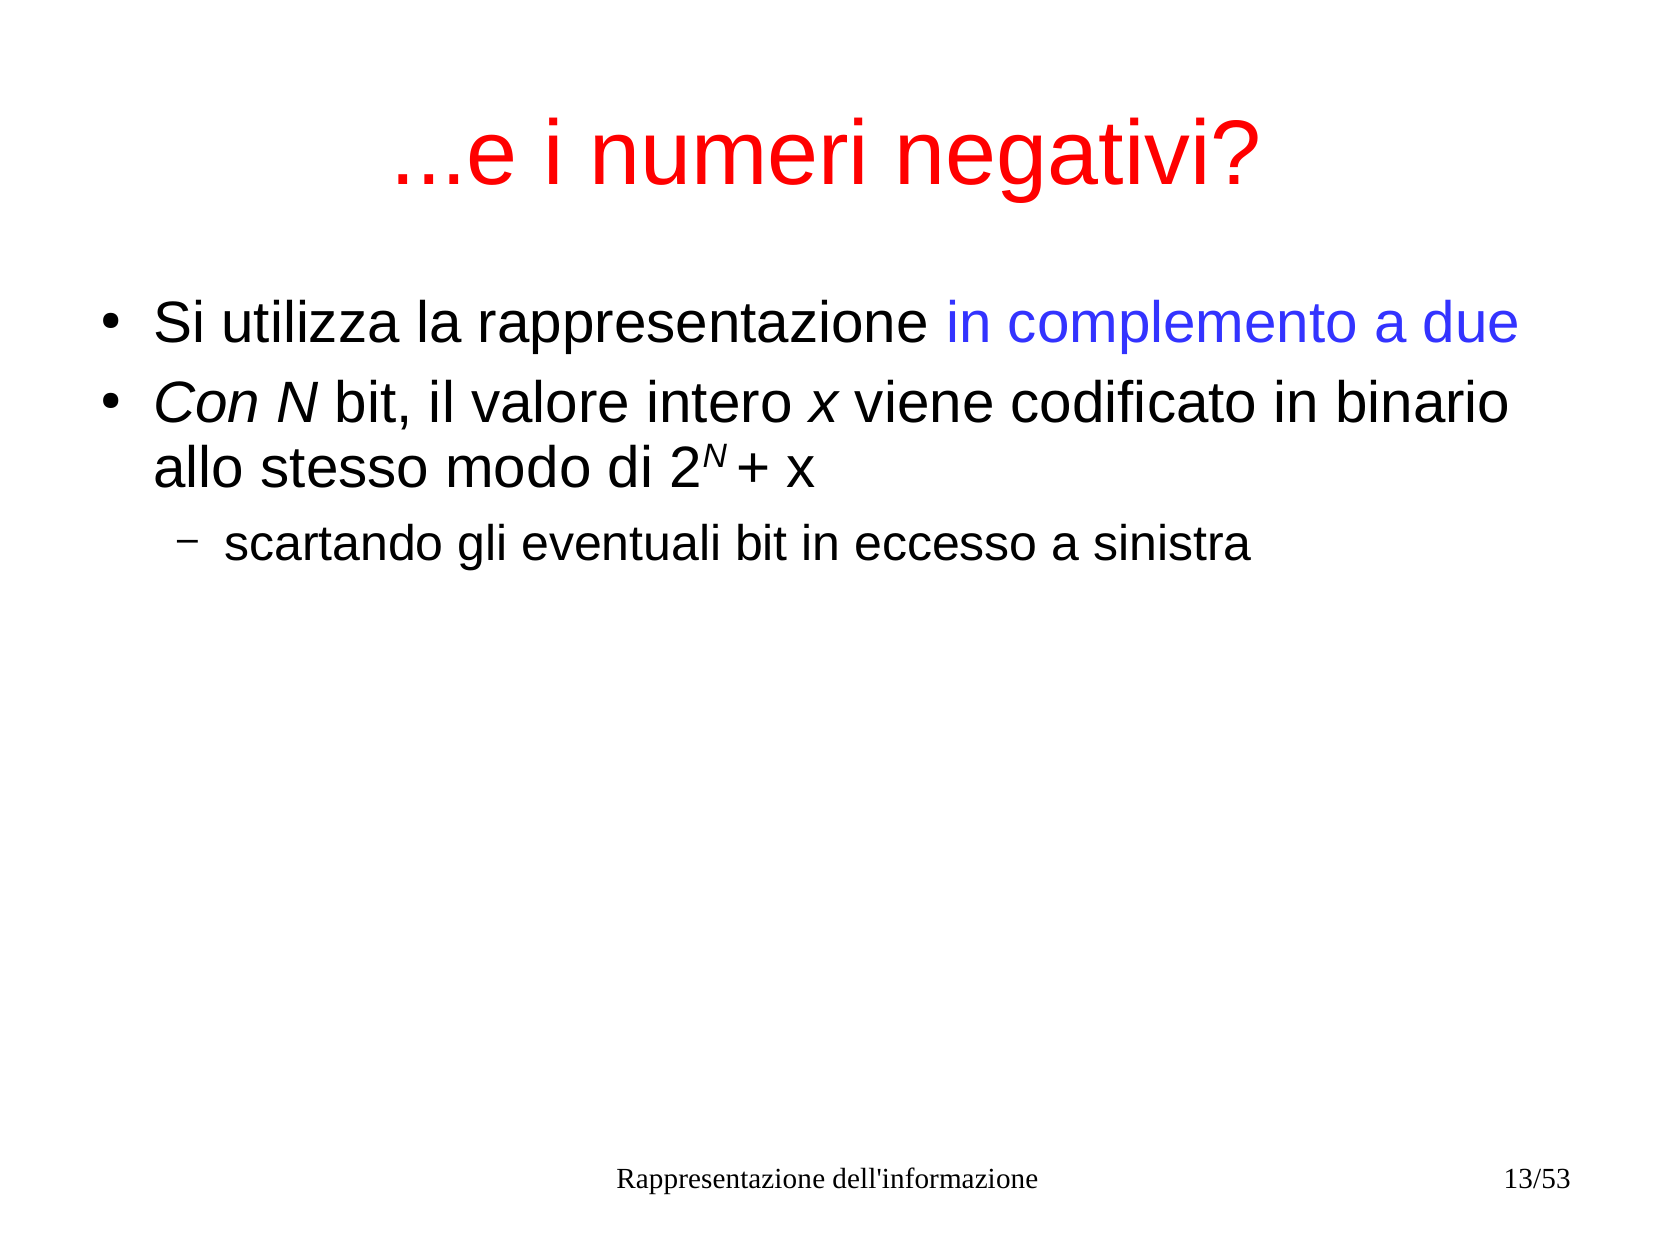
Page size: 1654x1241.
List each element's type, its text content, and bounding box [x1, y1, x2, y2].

title ...e i numeri negativi? [82, 49, 1571, 257]
list Si utilizza la rappresentazione in complemento a due Con N bit, il valore intero x viene codificato in binario allo stesso modo di 2N + x scartando gli eventuali bit in eccesso a sinistra [82, 290, 1571, 1109]
